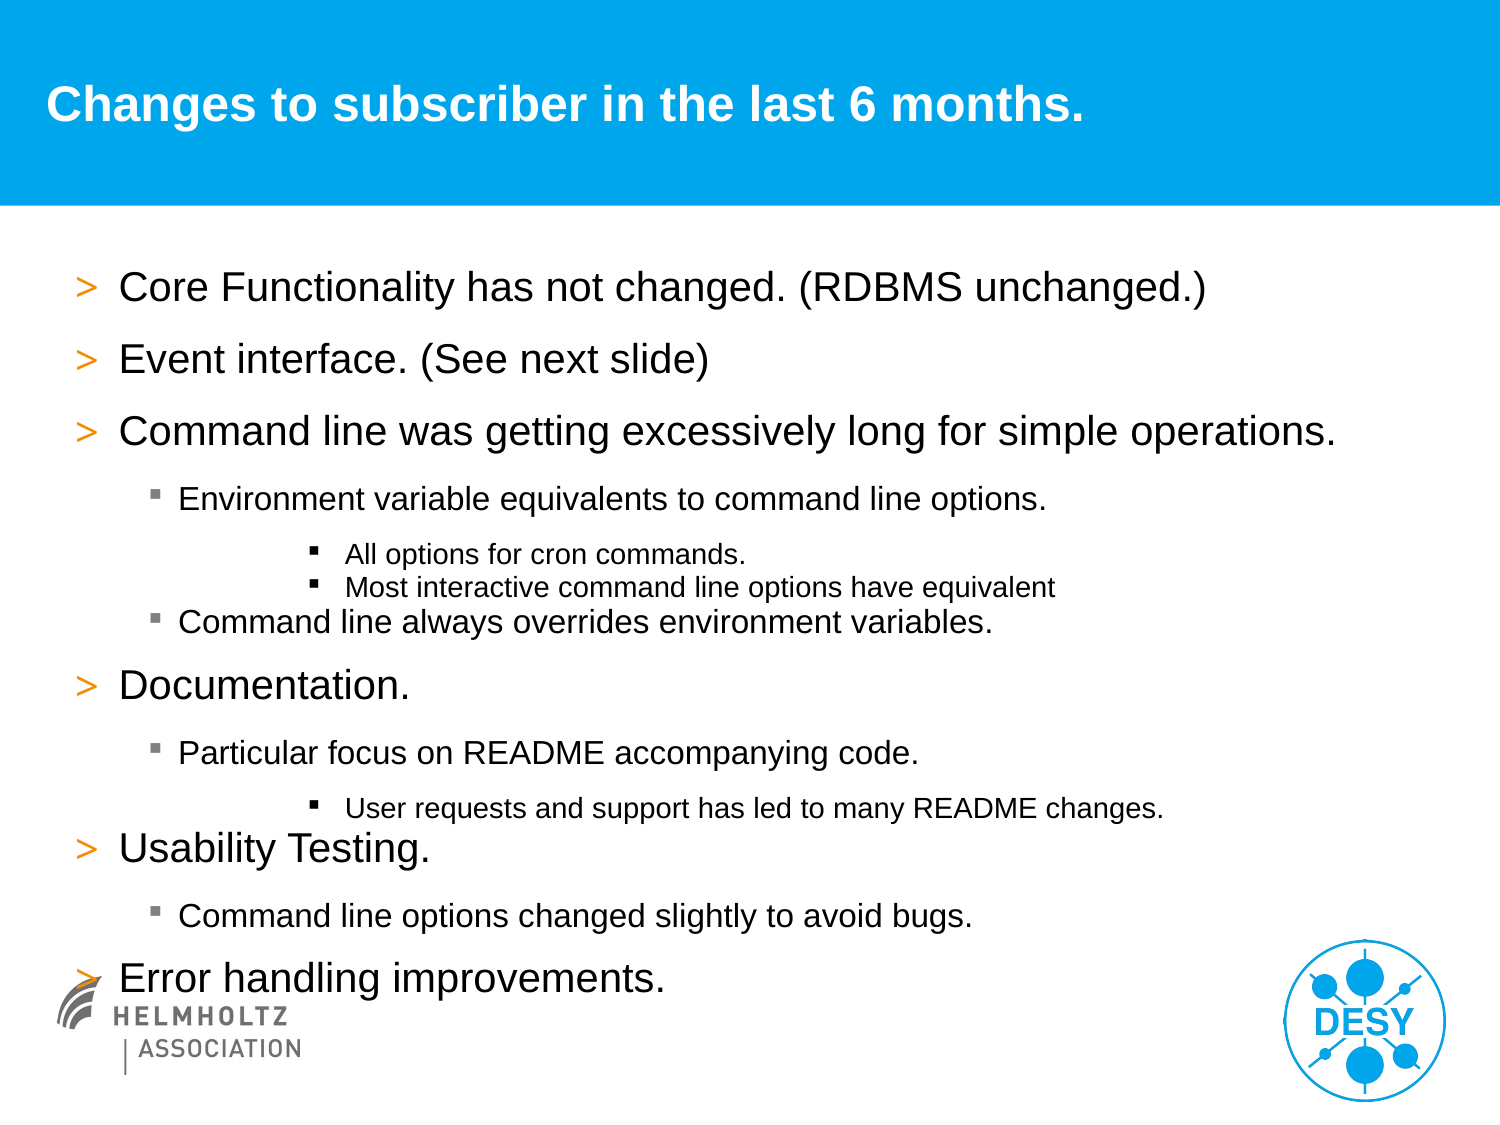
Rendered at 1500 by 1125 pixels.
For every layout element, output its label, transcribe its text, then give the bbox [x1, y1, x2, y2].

title Changes to subscriber in the last 6 months. [46, 0, 1444, 208]
picture [57, 976, 300, 1075]
list Core Functionality has not changed. (RDBMS unchanged.) Event interface. (See next slide) Command line was getting excessively long for simple operations. Environment variable equivalents to command line options. All options for cron commands. Most interactive command line options have equivalent Command line always overrides environment variables. Documentation. Particular focus on README accompanying code. User requests and support has led to many README changes. Usability Testing. Command line options changed slightly to avoid bugs. Error handling improvements. [75, 263, 1425, 1006]
picture [1379, 1035, 1446, 1102]
picture [1425, 939, 1446, 1007]
picture [1287, 973, 1443, 1099]
picture [1283, 1027, 1351, 1102]
